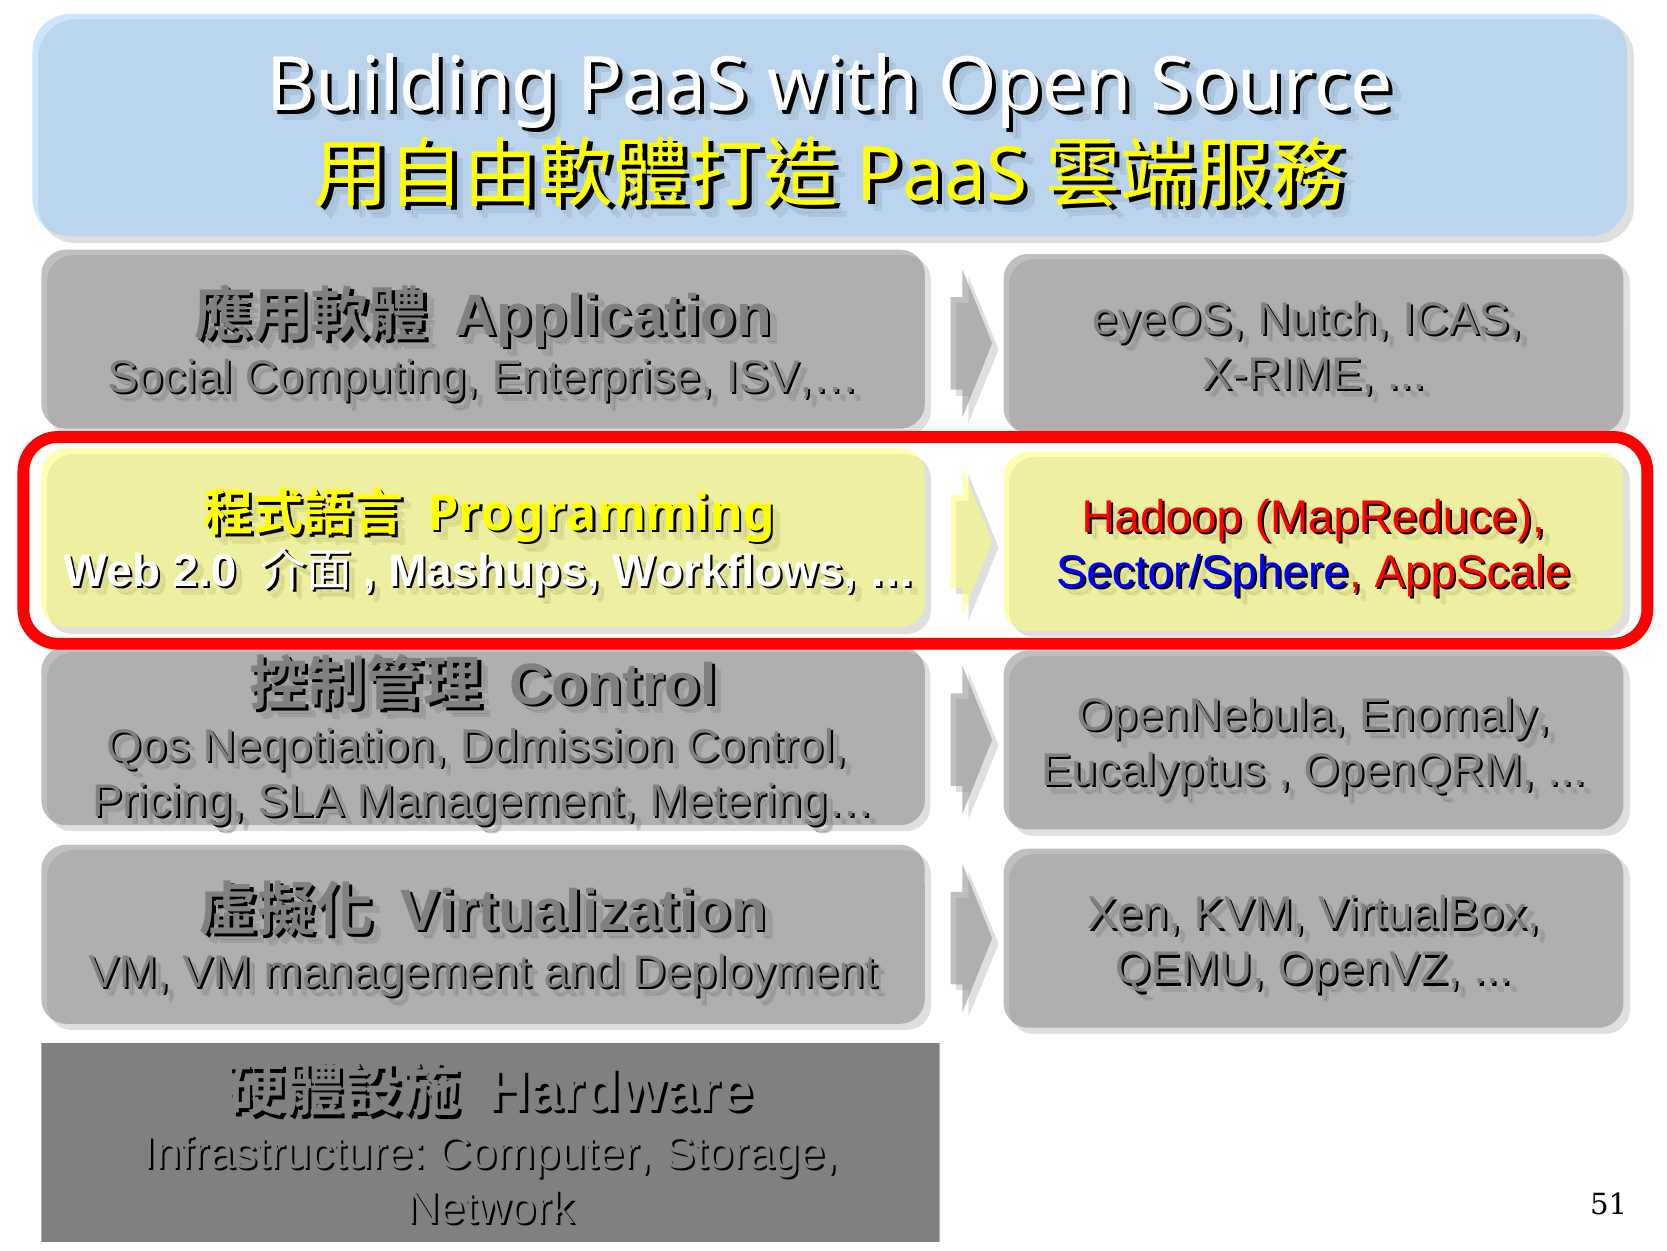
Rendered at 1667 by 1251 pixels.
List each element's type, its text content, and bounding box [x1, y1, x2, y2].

text_box Building PaaS with Open Source 用自由軟體打造PaaS雲端服務 [32, 14, 1628, 237]
text_box Hadoop (MapReduce), Sector/Sphere, AppScale [1003, 452, 1624, 632]
text_box 應用軟體 Application Social Computing, Enterprise, ISV,… [41, 249, 925, 429]
text_box 程式語言 Programming Web 2.0 介面, Mashups, Workflows, … [41, 448, 925, 628]
text_box [950, 467, 993, 616]
text_box [950, 269, 993, 418]
text_box 虛擬化 Virtualization VM, VM management and Deployment [41, 844, 925, 1024]
text_box 控制管理 Control Qos Neqotiation, Ddmission Control, Pricing, SLA Management, Metering… [41, 650, 925, 826]
text_box Xen, KVM, VirtualBox, QEMU, OpenVZ, ... [1003, 848, 1624, 1028]
text_box OpenNebula, Enomaly, Eucalyptus , OpenQRM, ... [1003, 650, 1624, 830]
text_box eyeOS, Nutch, ICAS, X-RIME, ... [1003, 253, 1624, 431]
text_box [950, 864, 993, 1013]
text_box 硬體設施 Hardware Infrastructure: Computer, Storage, Network [41, 1043, 940, 1242]
text_box [950, 665, 993, 814]
